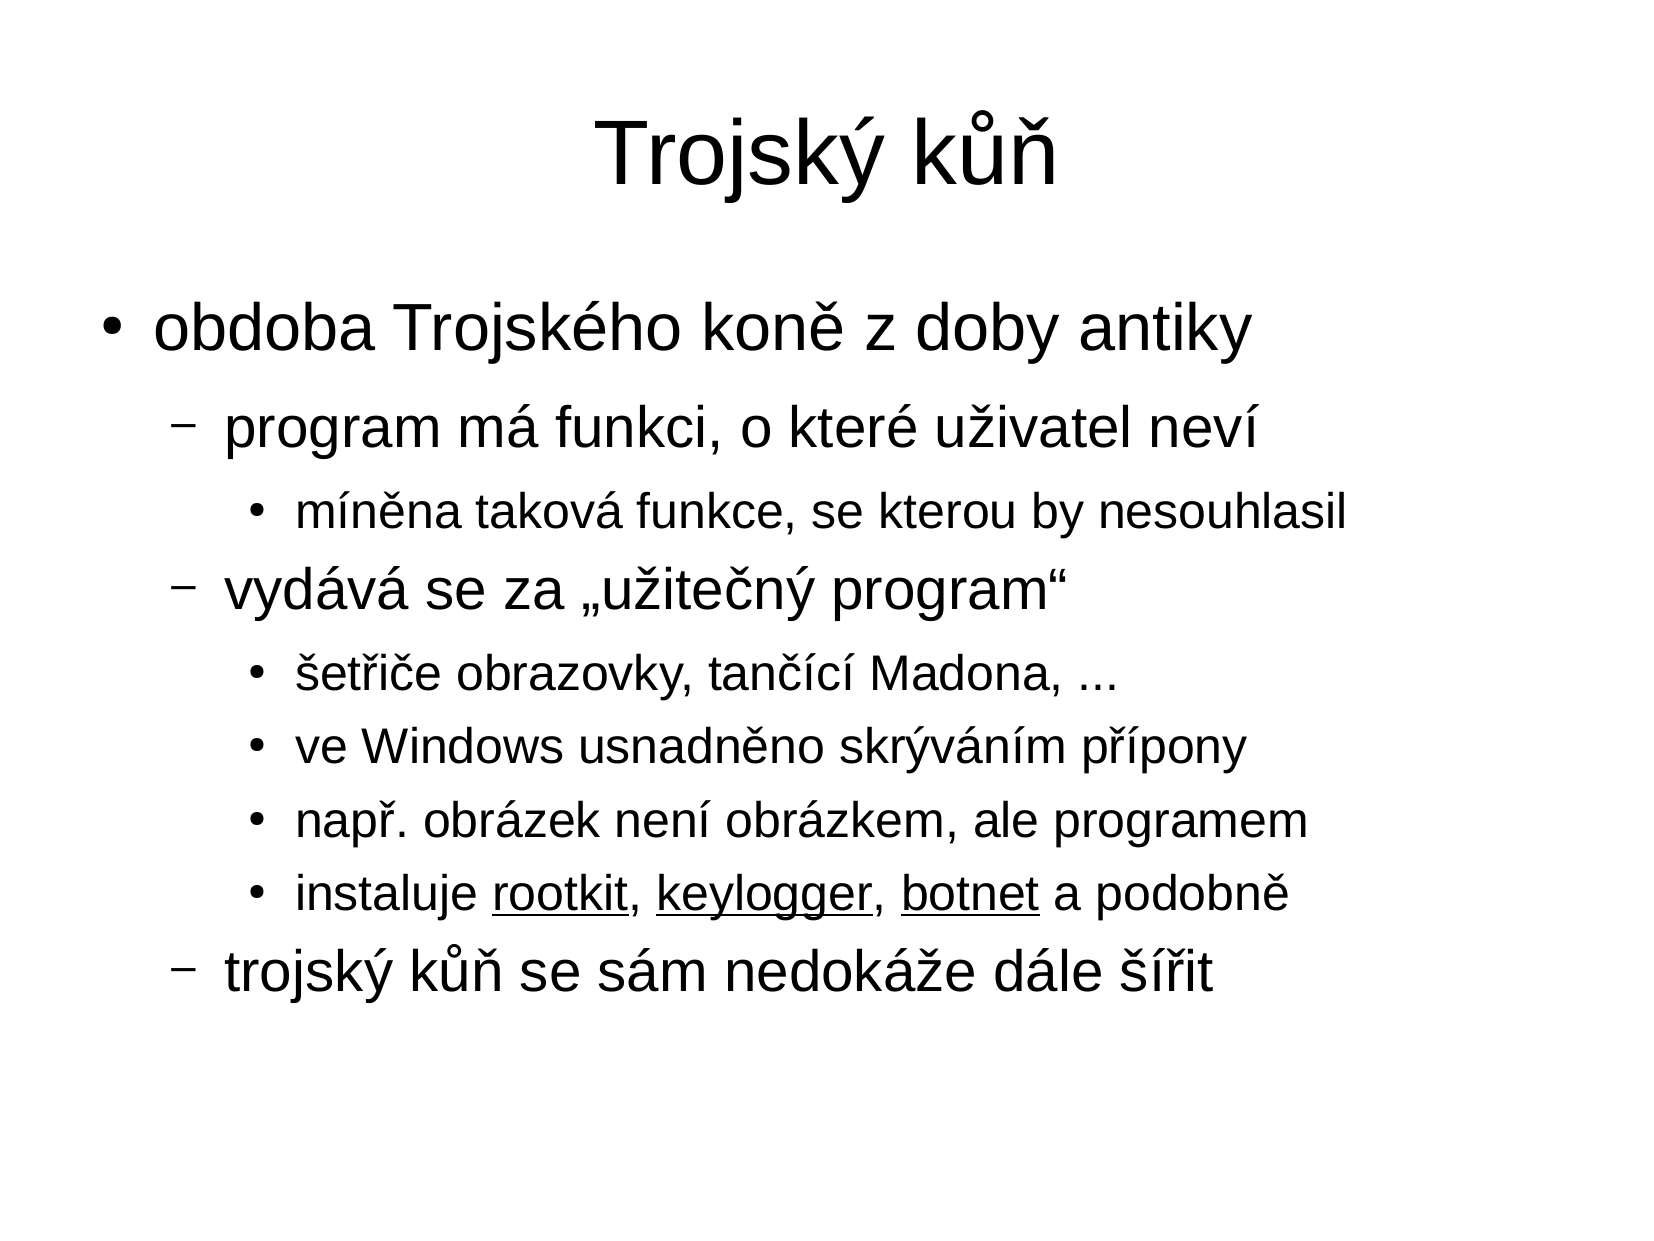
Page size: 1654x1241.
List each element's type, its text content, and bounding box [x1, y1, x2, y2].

list obdoba Trojského koně z doby antiky program má funkci, o které uživatel neví míněna taková funkce, se kterou by nesouhlasil vydává se za „užitečný program“ šetřiče obrazovky, tančící Madona, ... ve Windows usnadněno skrýváním přípony např. obrázek není obrázkem, ale programem instaluje rootkit, keylogger, botnet a podobně trojský kůň se sám nedokáže dále šířit [82, 290, 1571, 1109]
title Trojský kůň [82, 49, 1571, 257]
